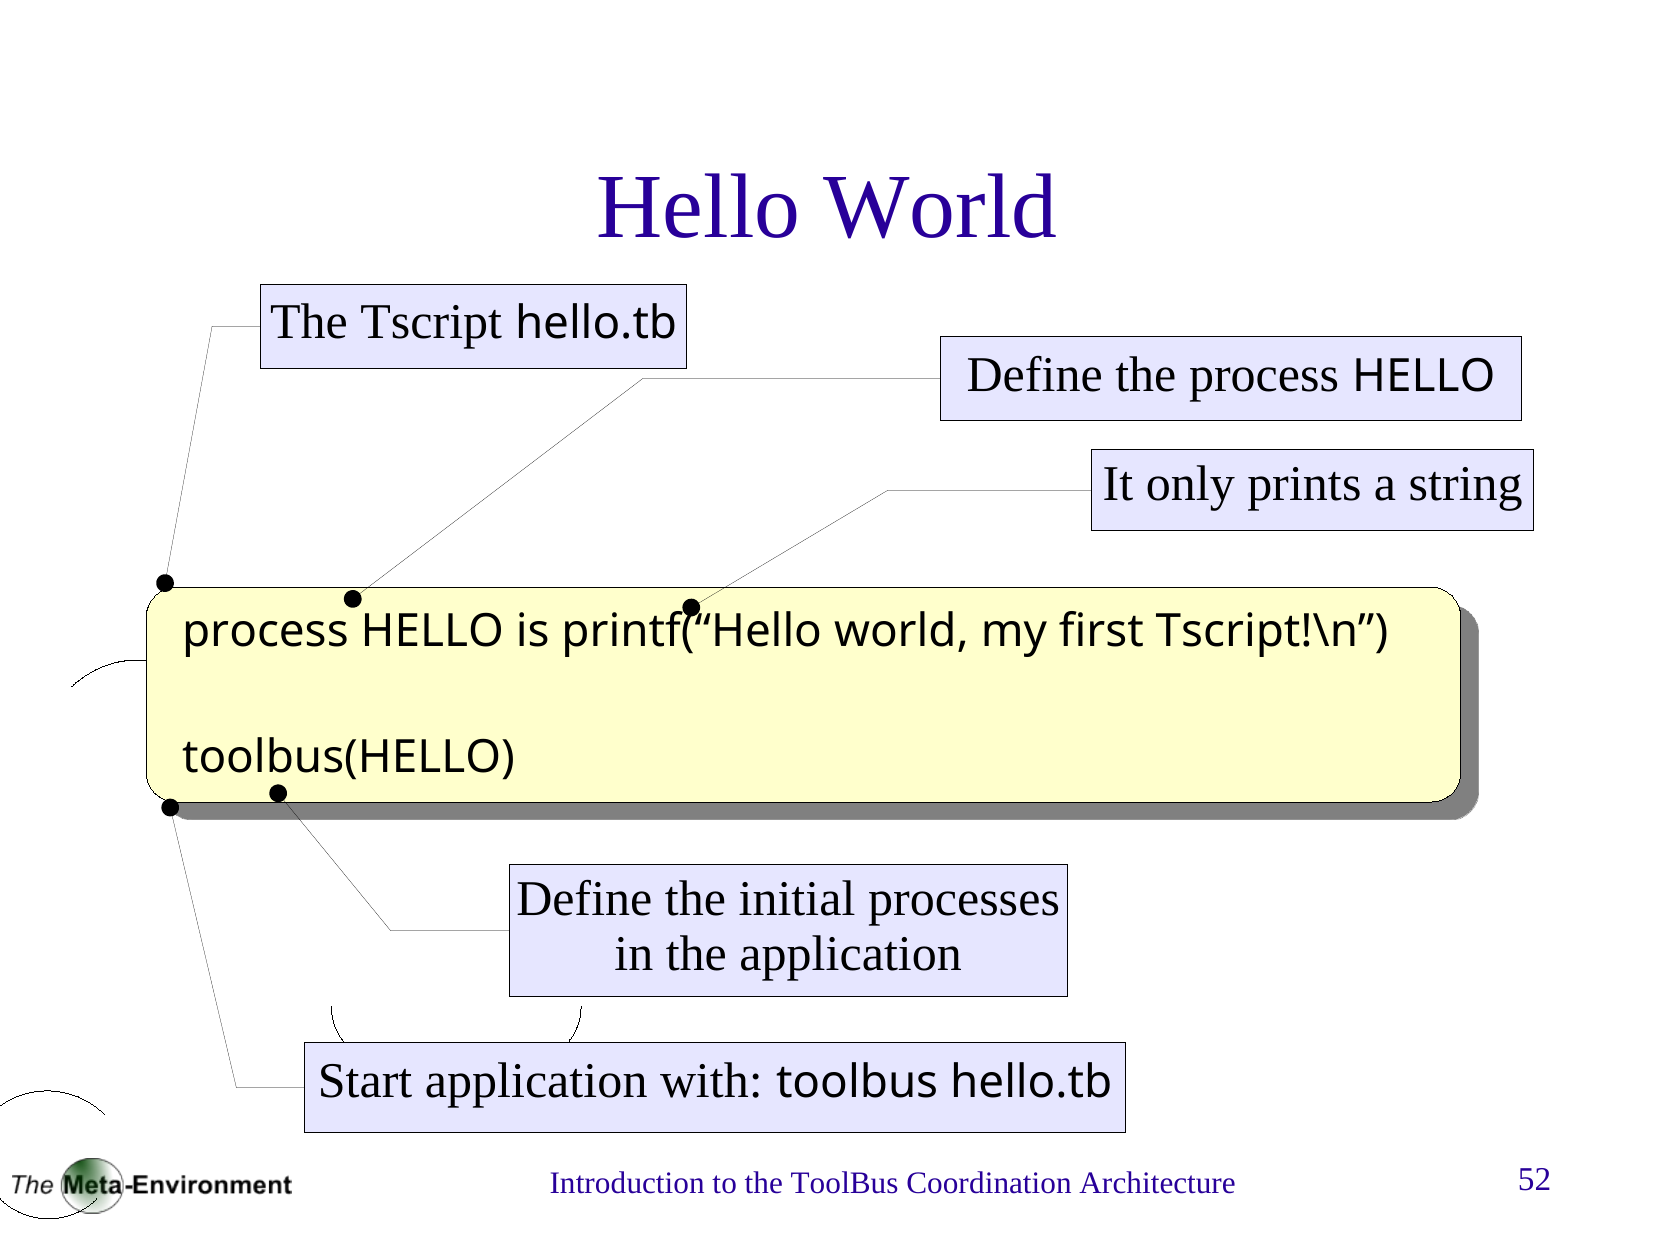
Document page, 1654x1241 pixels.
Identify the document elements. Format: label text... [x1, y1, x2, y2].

title Hello World [121, 102, 1534, 311]
text_box The Tscript hello.tb [260, 284, 687, 369]
text_box Define the process HELLO [940, 336, 1522, 421]
text_box process HELLO is printf(“Hello world, my first Tscript!\n”) toolbus(HELLO) [182, 597, 1448, 791]
text_box [146, 587, 1461, 803]
text_box It only prints a string [1091, 449, 1534, 531]
text_box Start application with: toolbus hello.tb [304, 1042, 1126, 1133]
text_box Define the initial processes in the application [509, 864, 1068, 997]
picture [12, 1158, 292, 1214]
